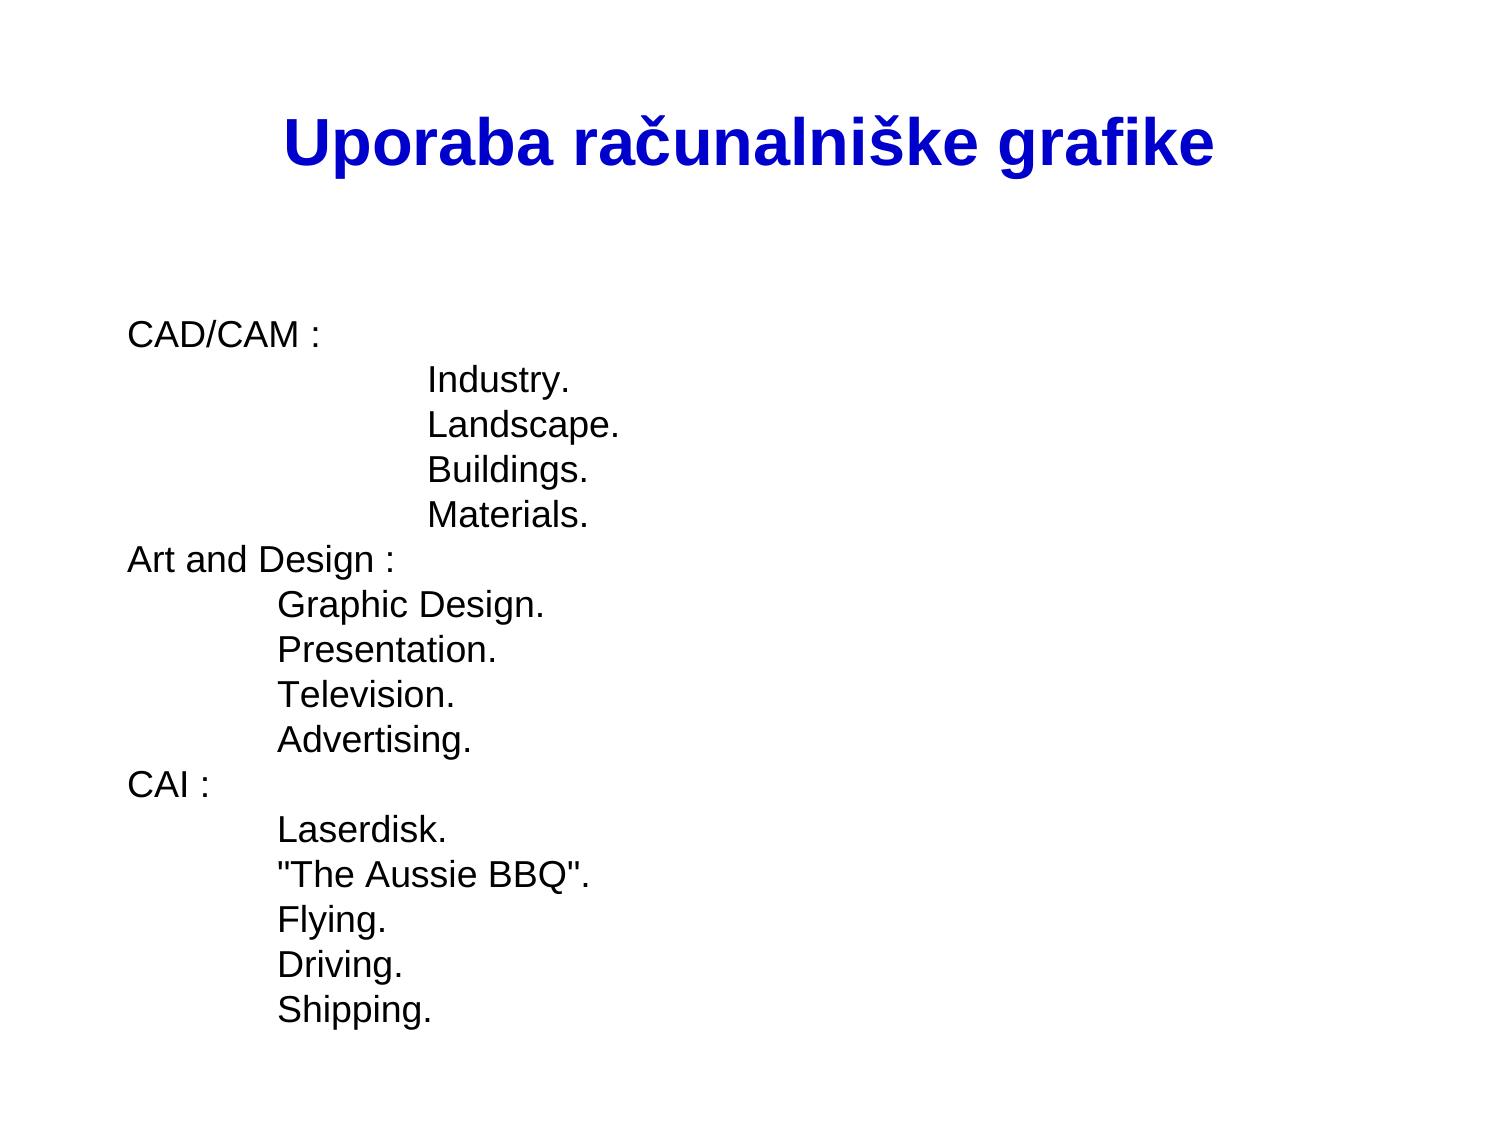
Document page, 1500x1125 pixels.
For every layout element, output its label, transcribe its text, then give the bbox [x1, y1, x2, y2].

title Uporaba računalniške grafike [75, 45, 1426, 233]
text_box CAD/CAM : Industry. Landscape. Buildings. Materials. Art and Design : Graphic Design. Presentation. Television. Advertising. CAI : Laserdisk. "The Aussie BBQ". Flying. Driving. Shipping. [112, 302, 1329, 1039]
